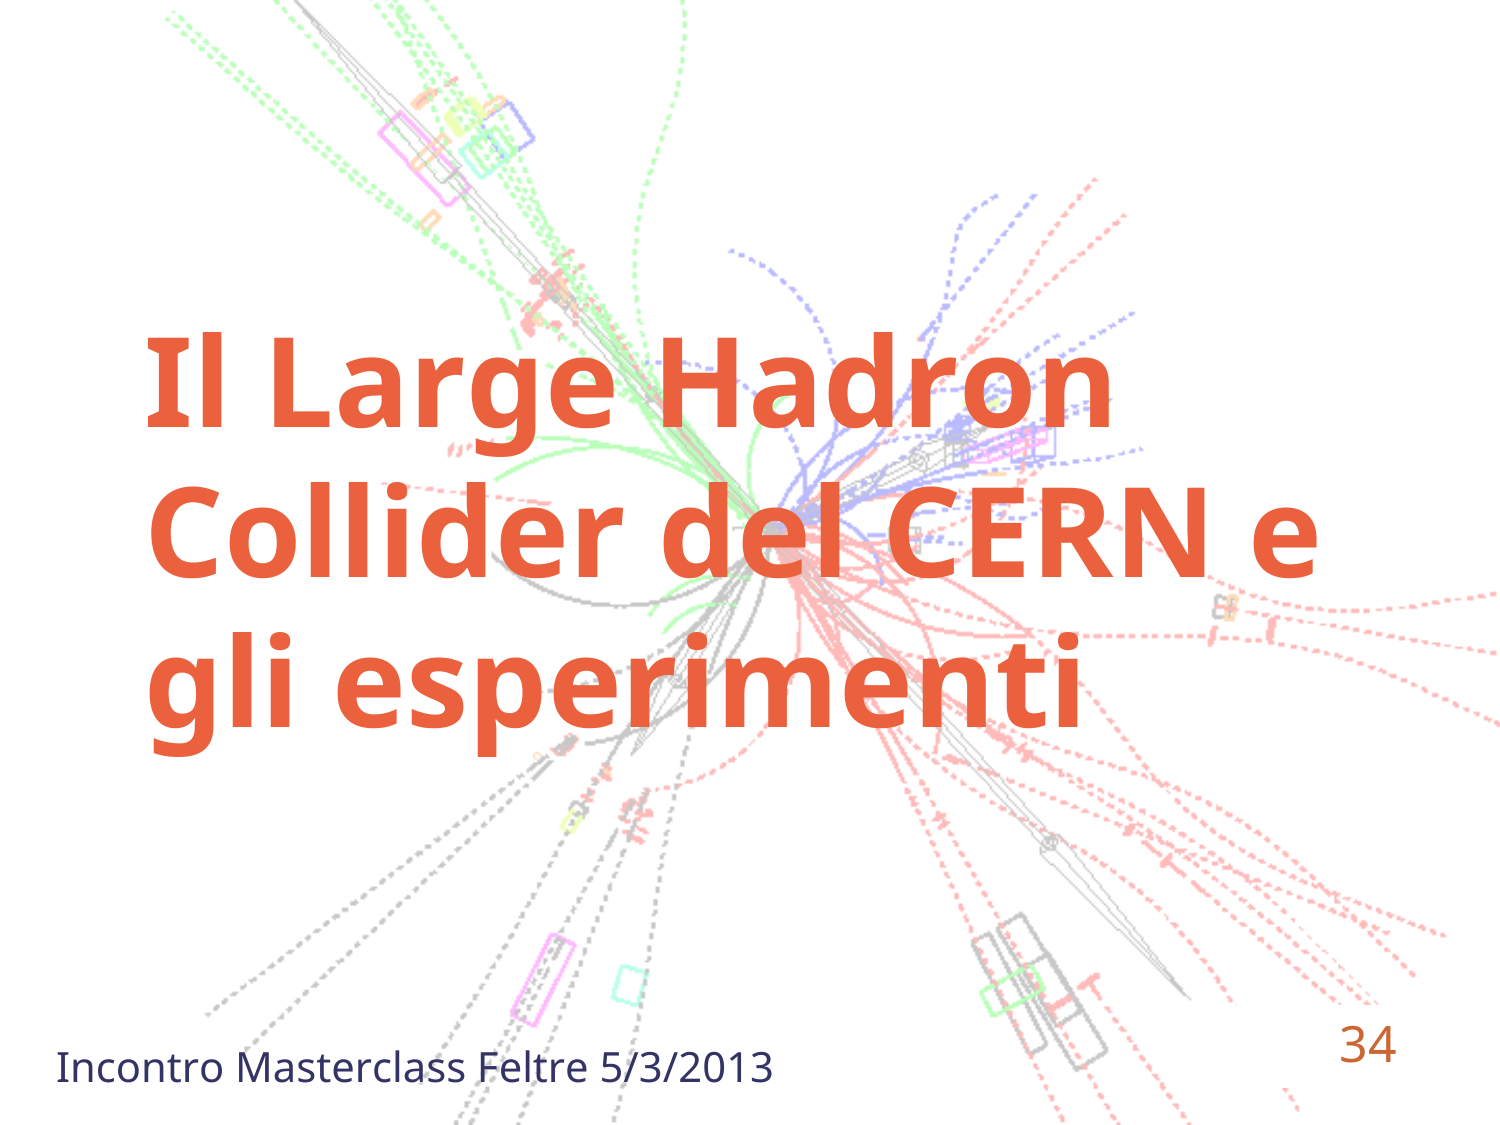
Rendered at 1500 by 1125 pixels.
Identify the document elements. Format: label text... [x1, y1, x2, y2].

picture [0, 0, 1500, 1125]
text_box Il Large Hadron Collider del CERN e gli esperimenti [129, 295, 1387, 761]
